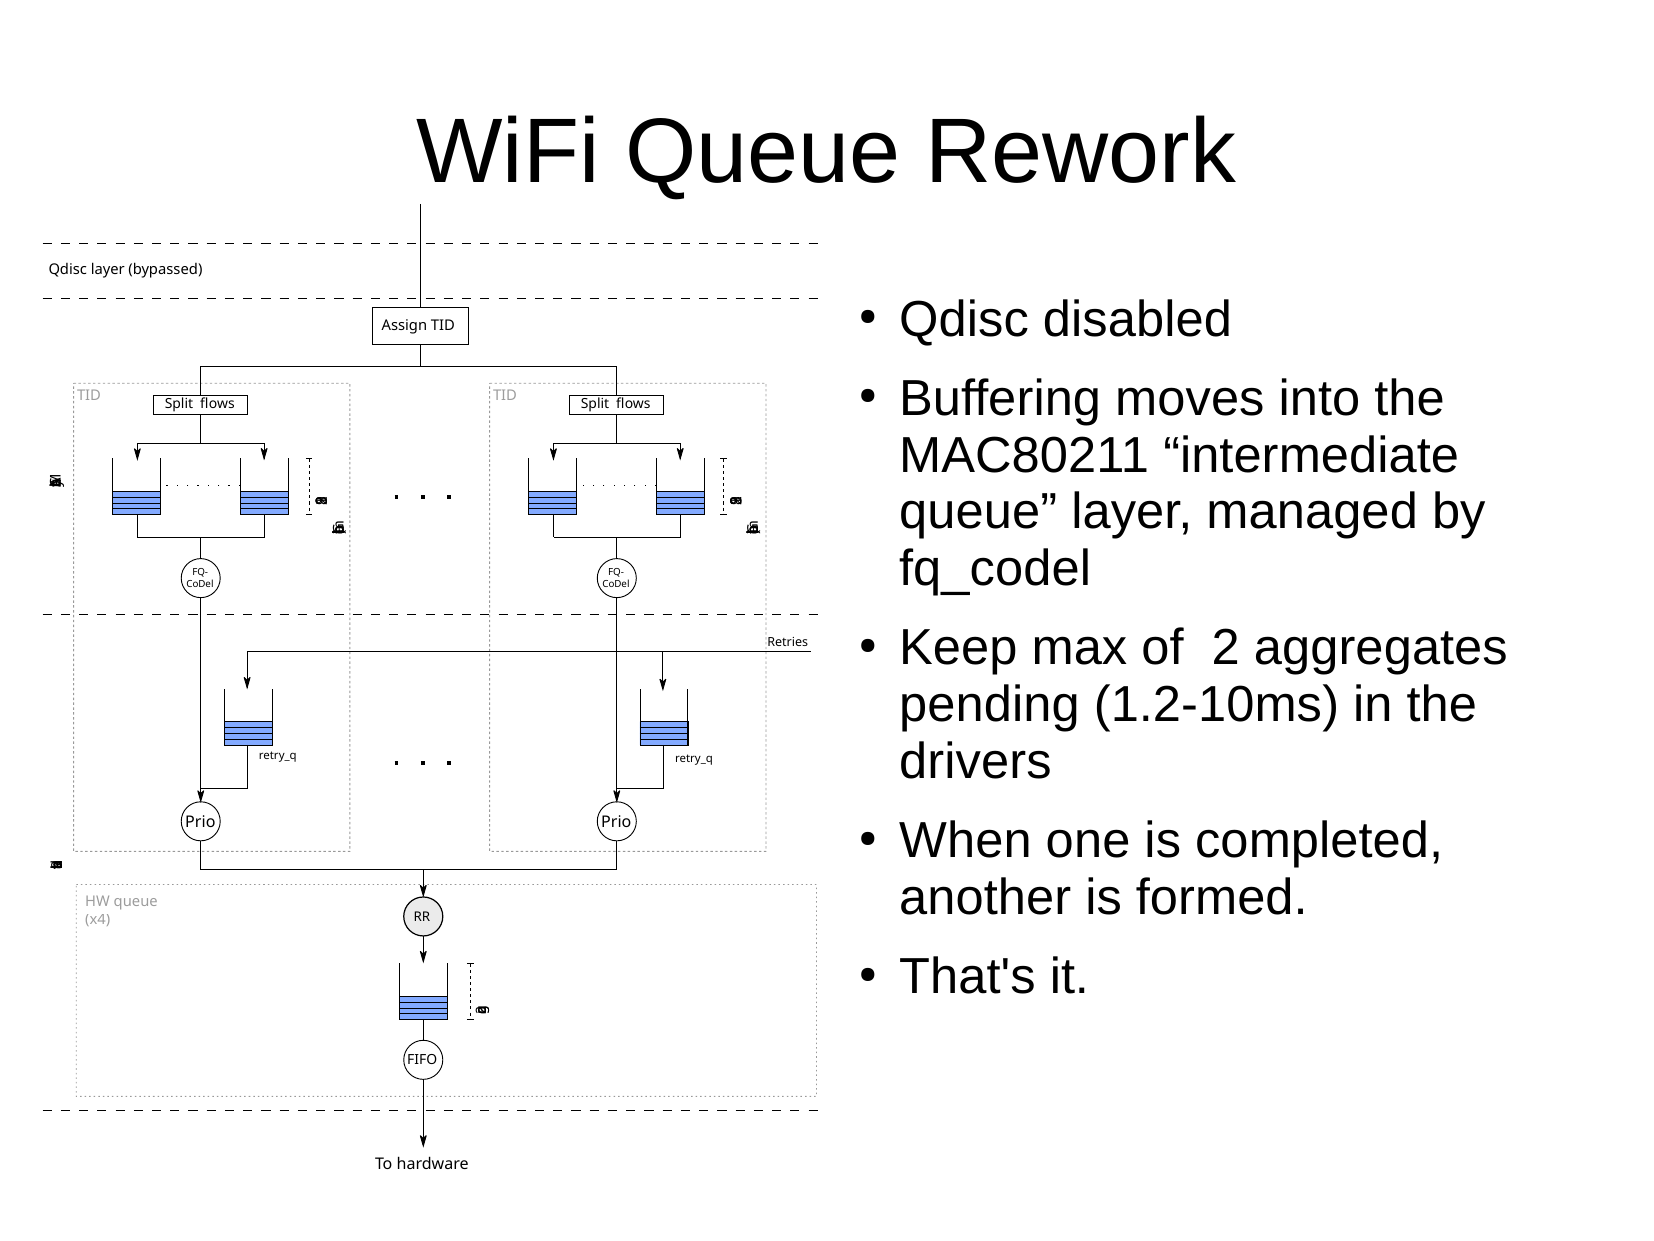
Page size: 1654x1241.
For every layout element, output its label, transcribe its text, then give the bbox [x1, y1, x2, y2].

picture [42, 203, 823, 1170]
title WiFi Queue Rework [82, 47, 1571, 255]
list Qdisc disabled Buffering moves into the MAC80211 “intermediate queue” layer, managed by fq_codel Keep max of 2 aggregates pending (1.2-10ms) in the drivers When one is completed, another is formed. That's it. [845, 290, 1572, 1010]
